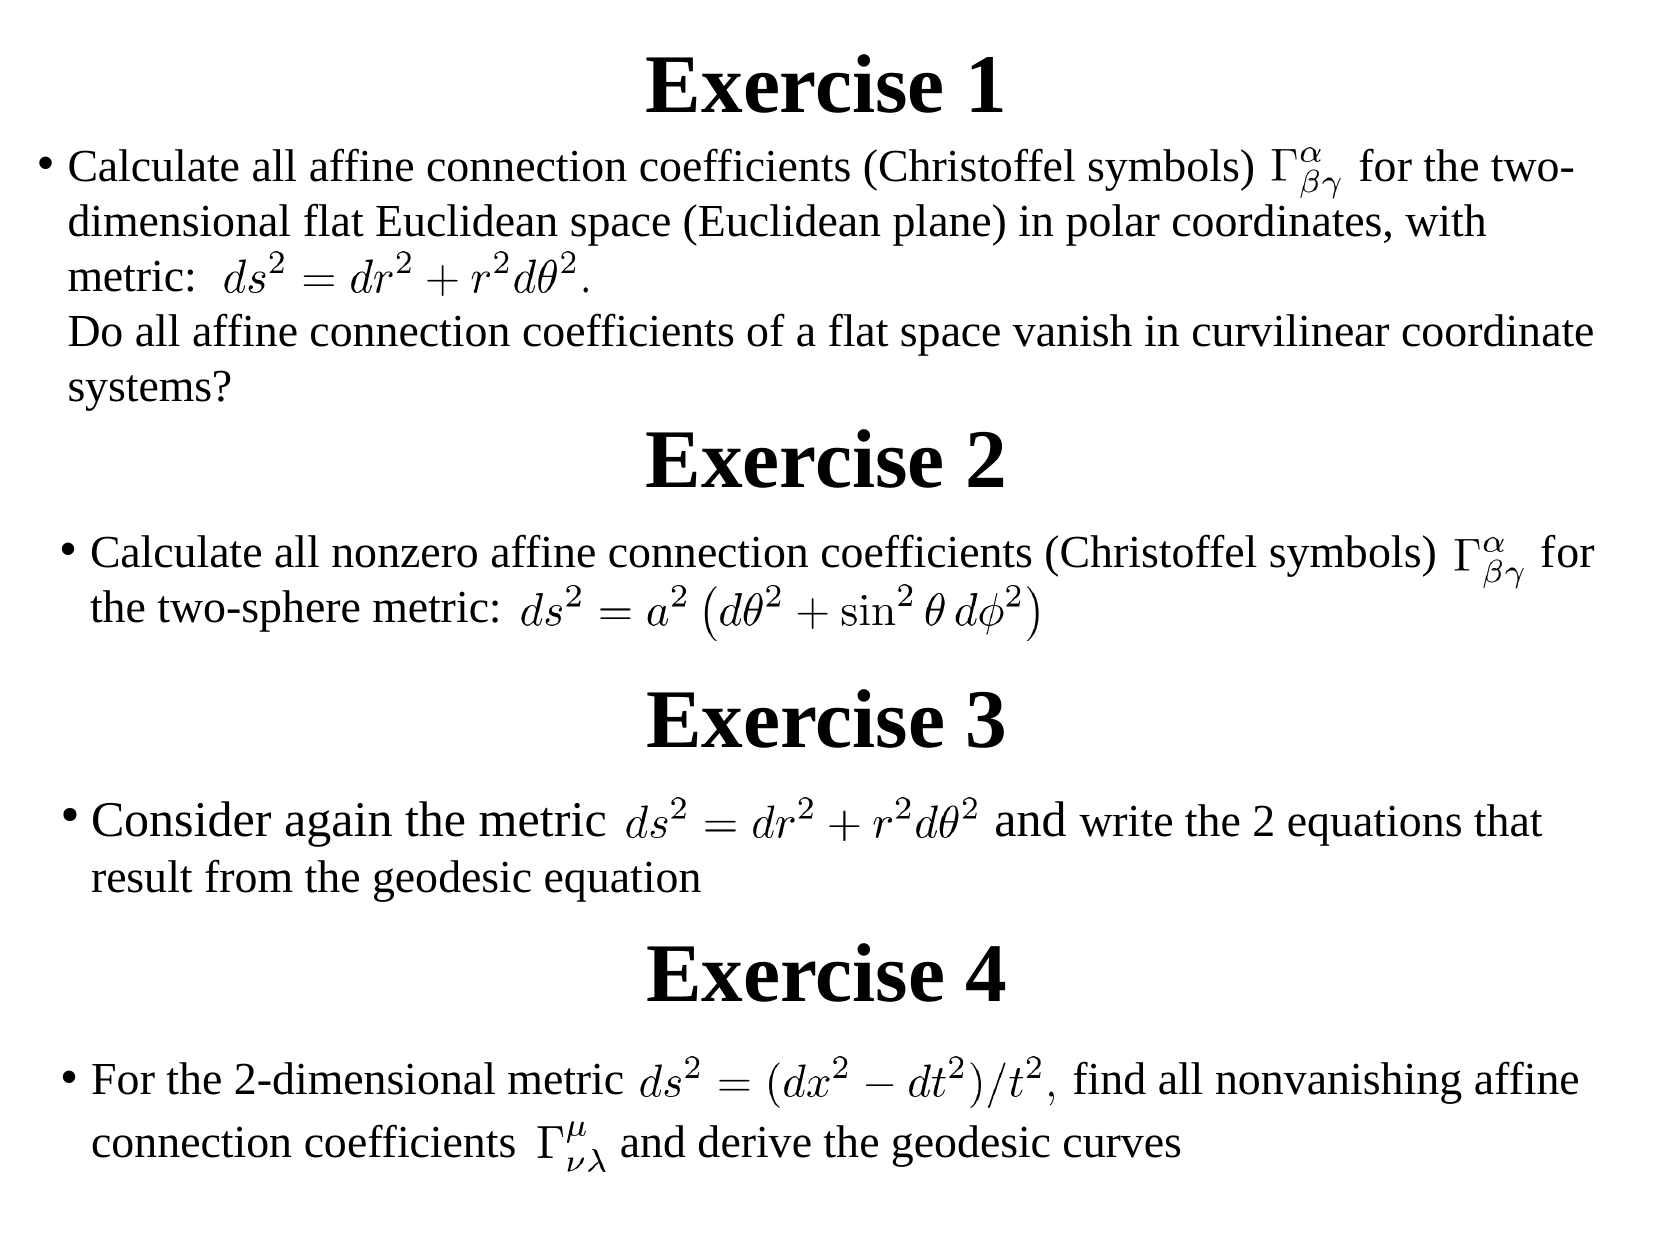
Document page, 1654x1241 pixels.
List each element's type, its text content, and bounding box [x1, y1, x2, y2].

picture [640, 1056, 1054, 1108]
list Calculate all affine connection coefficients (Christoffel symbols) for the two-dimensional flat Euclidean space (Euclidean plane) in polar coordinates, with metric: Do all affine connection coefficients of a flat space vanish in curvilinear coordinate systems? [37, 135, 1614, 411]
list Consider again the metric and write the 2 equations that result from the geodesic equation [61, 786, 1614, 920]
picture [521, 584, 1039, 642]
title Exercise 3 [82, 675, 1571, 754]
picture [1271, 147, 1341, 200]
title Exercise 2 [82, 415, 1571, 493]
picture [626, 797, 977, 841]
picture [1454, 537, 1524, 589]
picture [537, 1121, 606, 1172]
title Exercise 1 [82, 26, 1571, 134]
list For the 2-dimensional metric find all nonvanishing affine connection coefficients and derive the geodesic curves [61, 1040, 1621, 1167]
picture [224, 251, 588, 296]
list Calculate all nonzero affine connection coefficients (Christoffel symbols) for the two-sphere metric: [44, 513, 1635, 639]
title Exercise 4 [82, 929, 1572, 1006]
